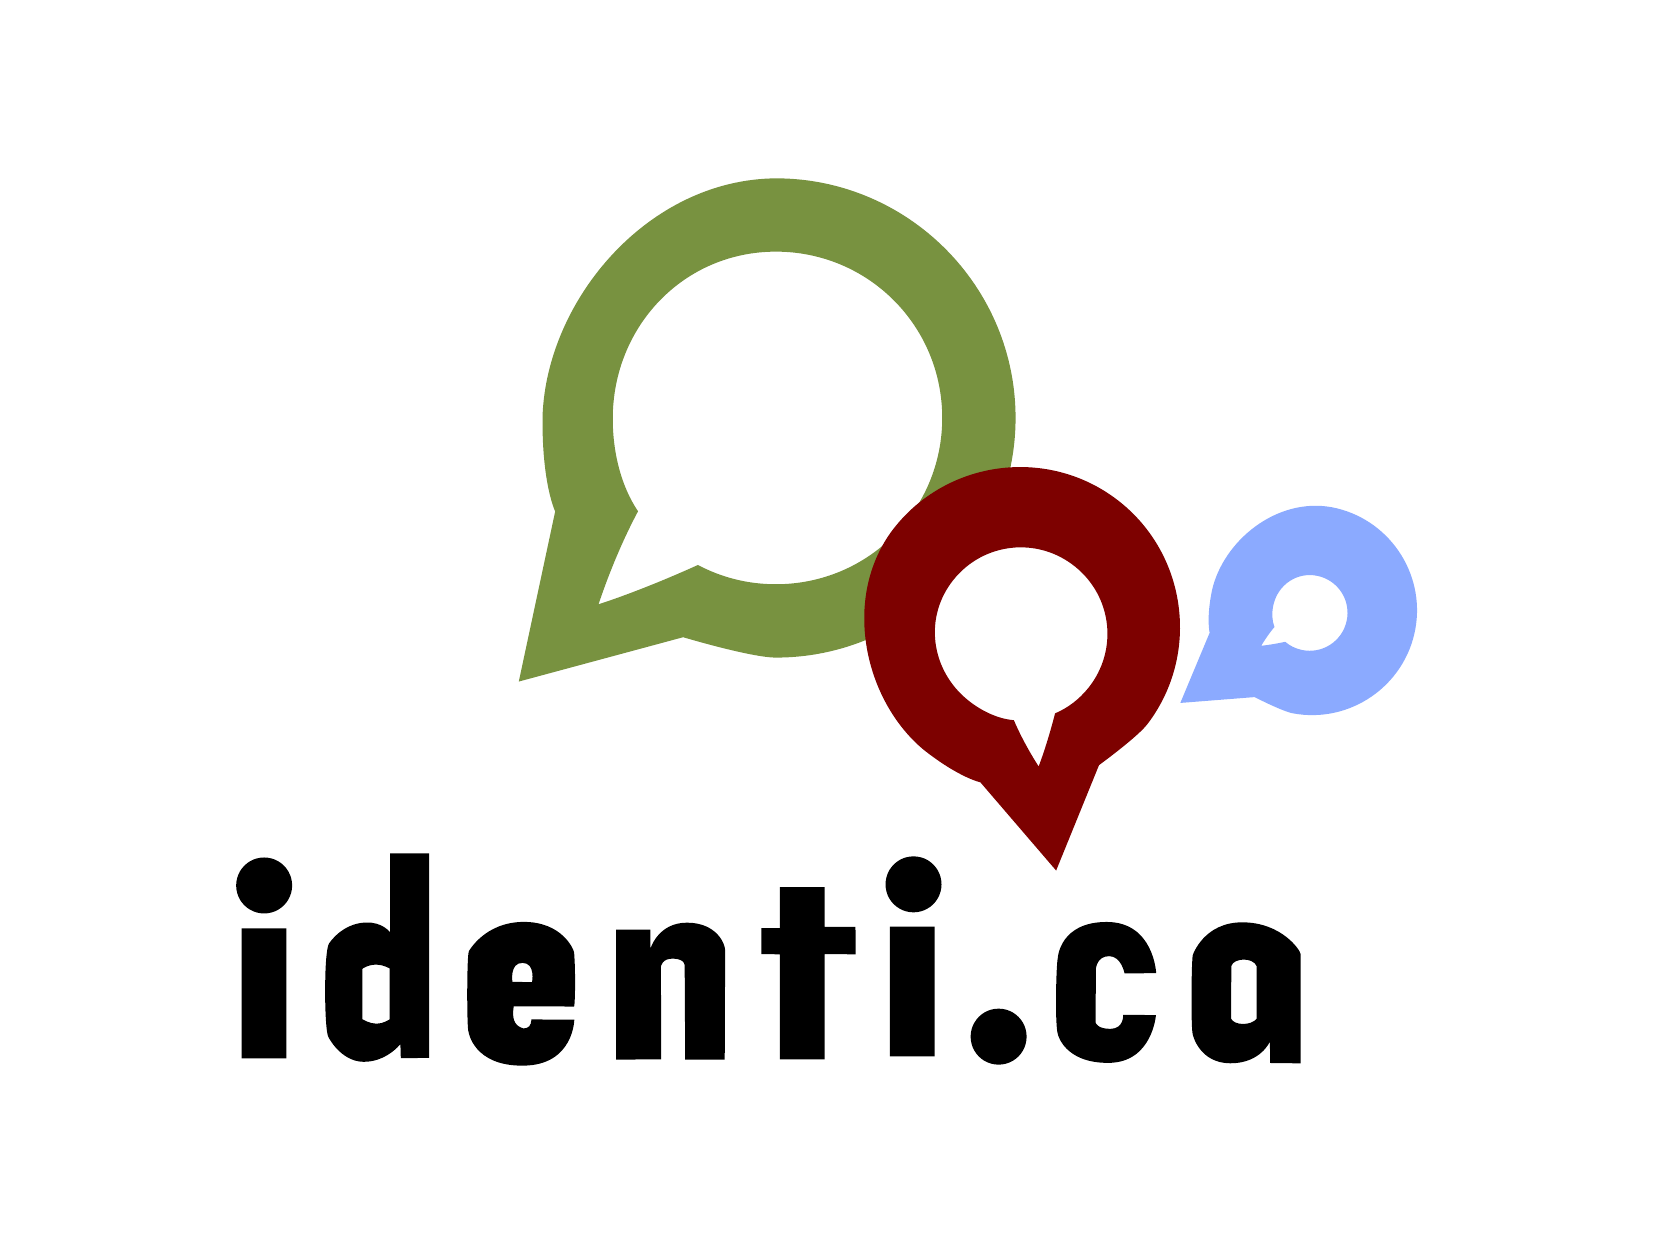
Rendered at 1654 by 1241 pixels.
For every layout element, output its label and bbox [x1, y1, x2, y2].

picture [232, 173, 1421, 1067]
